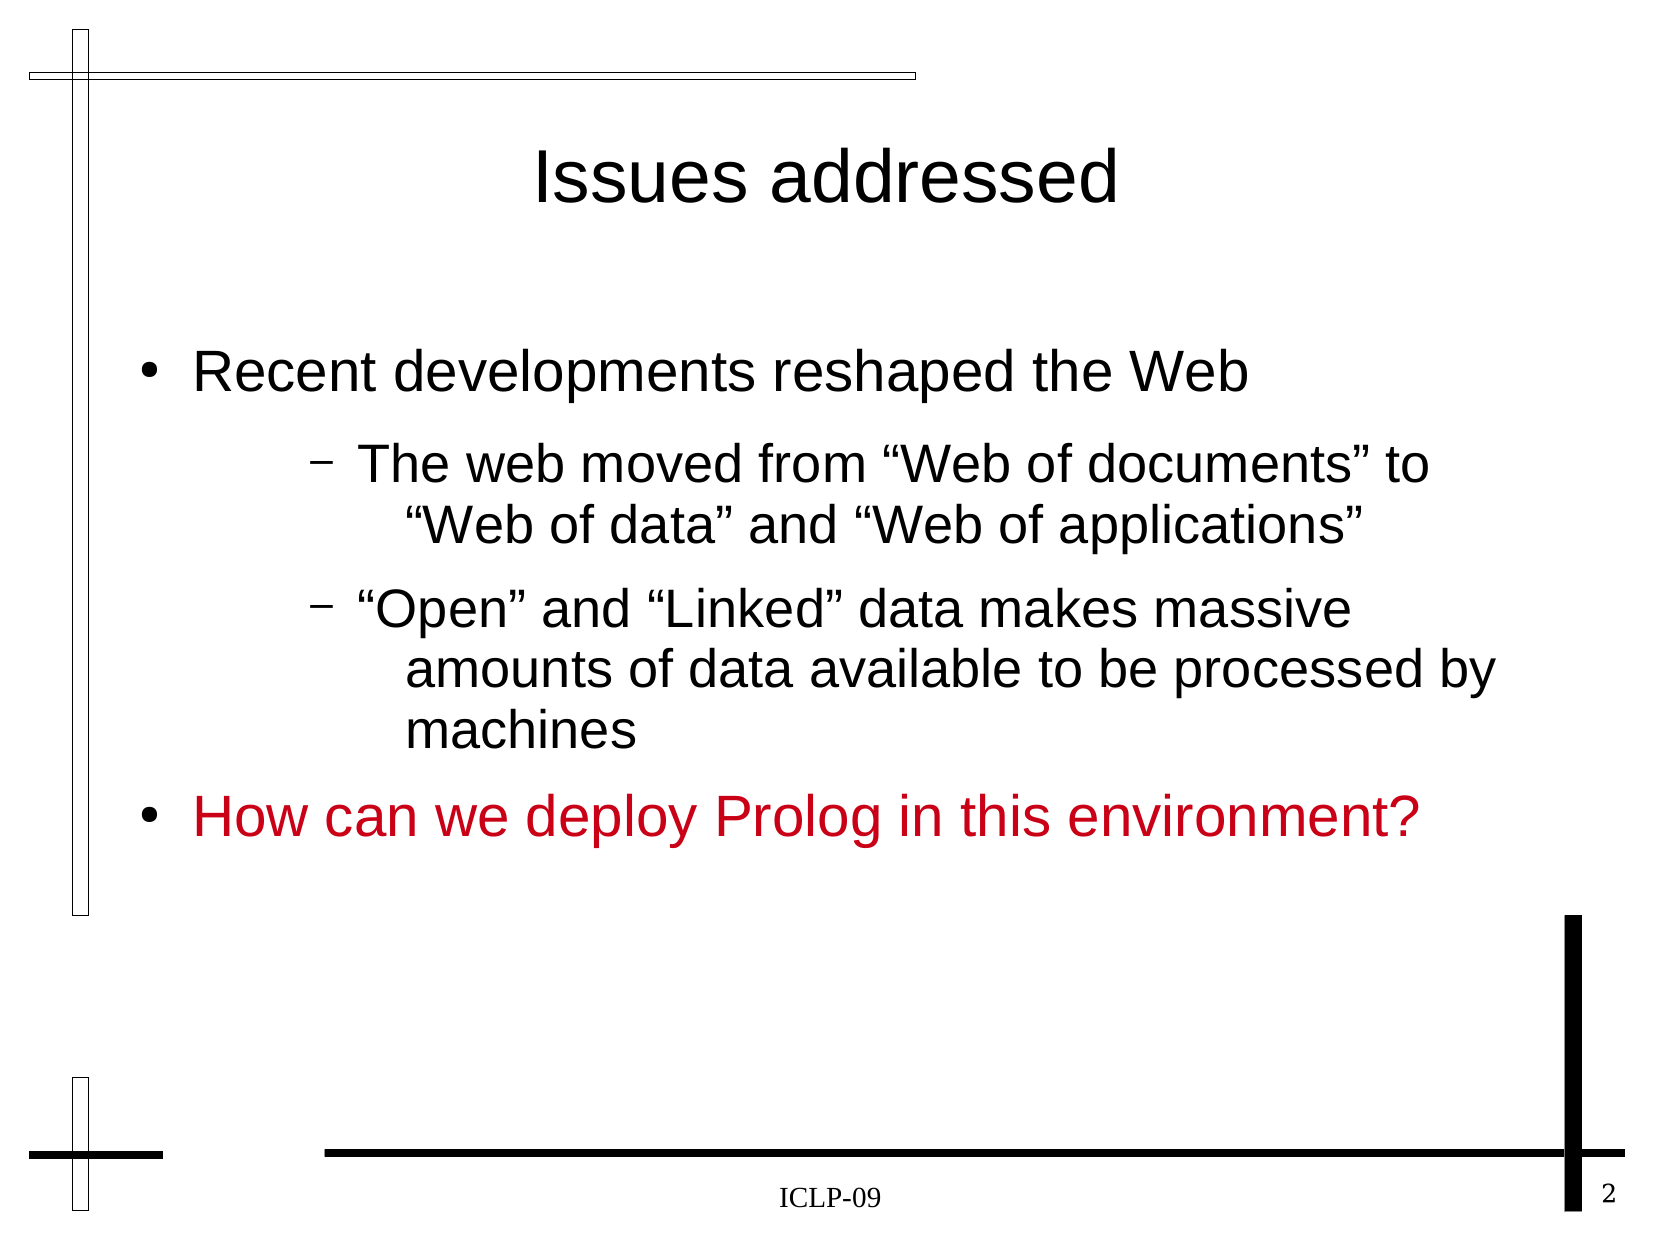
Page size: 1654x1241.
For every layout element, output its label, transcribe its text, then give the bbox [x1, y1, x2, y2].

title Issues addressed [121, 88, 1534, 266]
list Recent developments reshaped the Web The web moved from “Web of documents” to “Web of data” and “Web of applications” “Open” and “Linked” data makes massive amounts of data available to be processed by machines How can we deploy Prolog in this environment? [121, 338, 1534, 1112]
